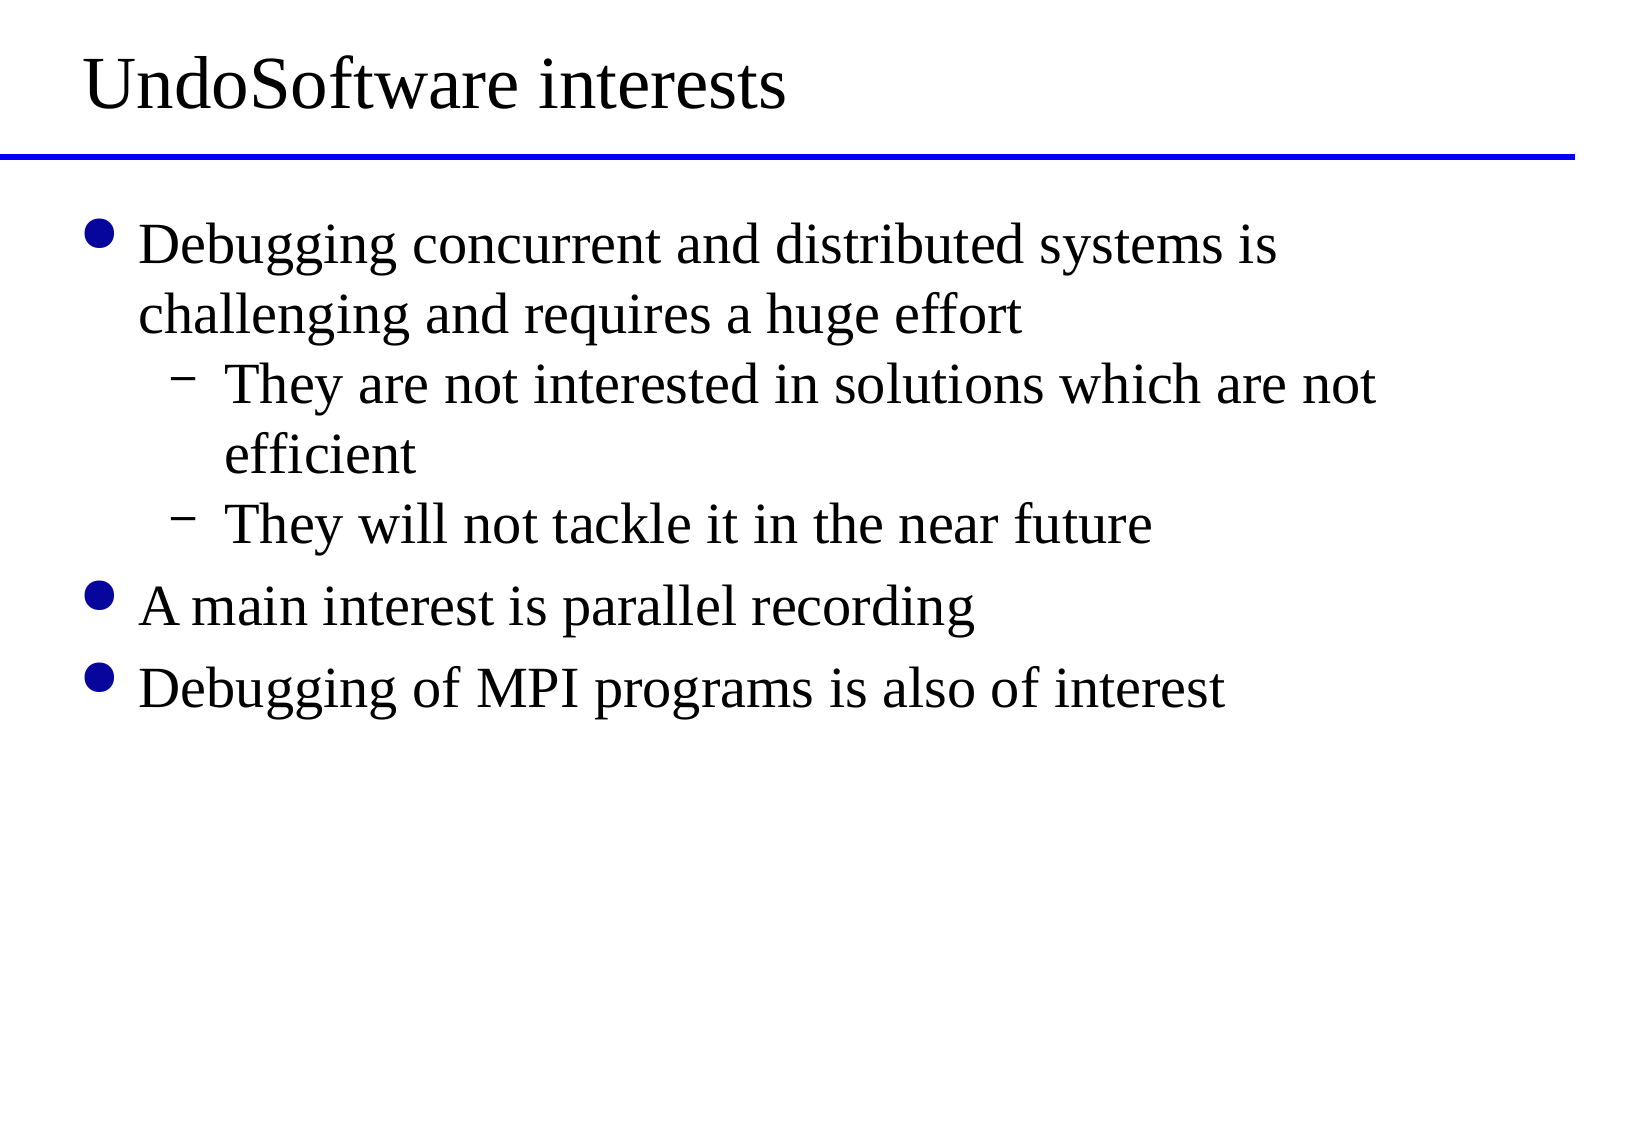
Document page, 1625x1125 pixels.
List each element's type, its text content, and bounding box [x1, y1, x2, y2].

list Debugging concurrent and distributed systems is challenging and requires a huge effort They are not interested in solutions which are not efficient They will not tackle it in the near future A main interest is parallel recording Debugging of MPI programs is also of interest [67, 198, 1478, 1061]
title UndoSoftware interests [67, 27, 1544, 131]
